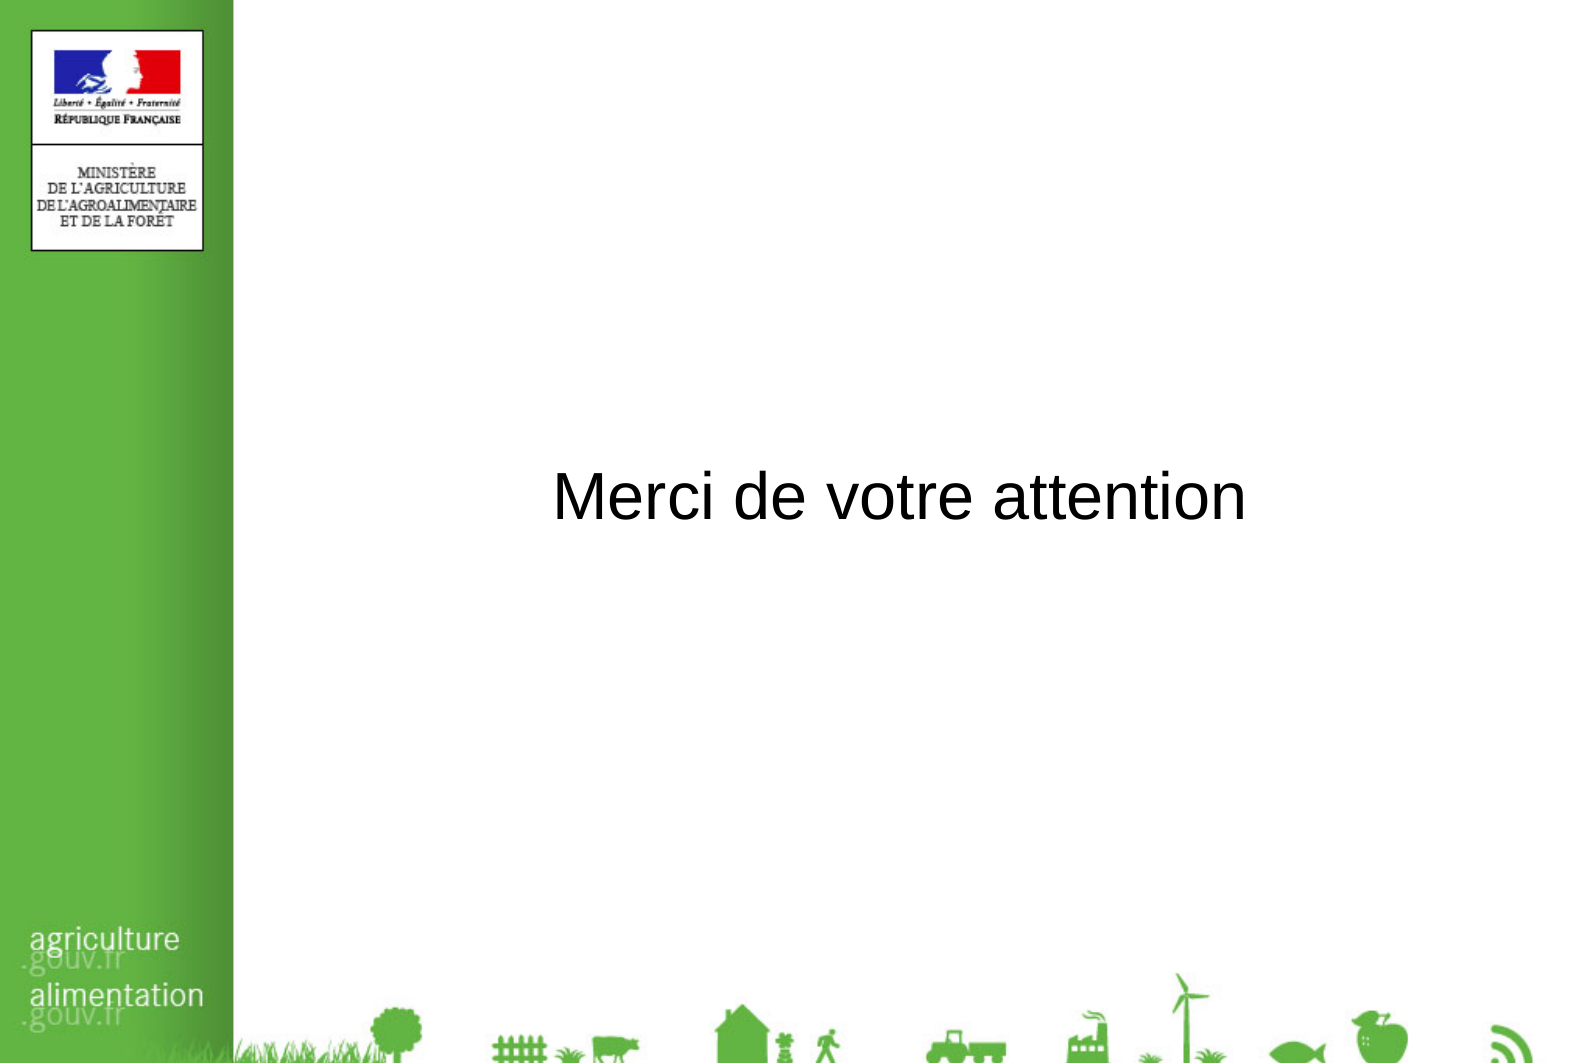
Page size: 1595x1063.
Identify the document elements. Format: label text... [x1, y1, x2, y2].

picture [0, 0, 1595, 1063]
subtitle Merci de votre attention [265, 42, 1536, 951]
